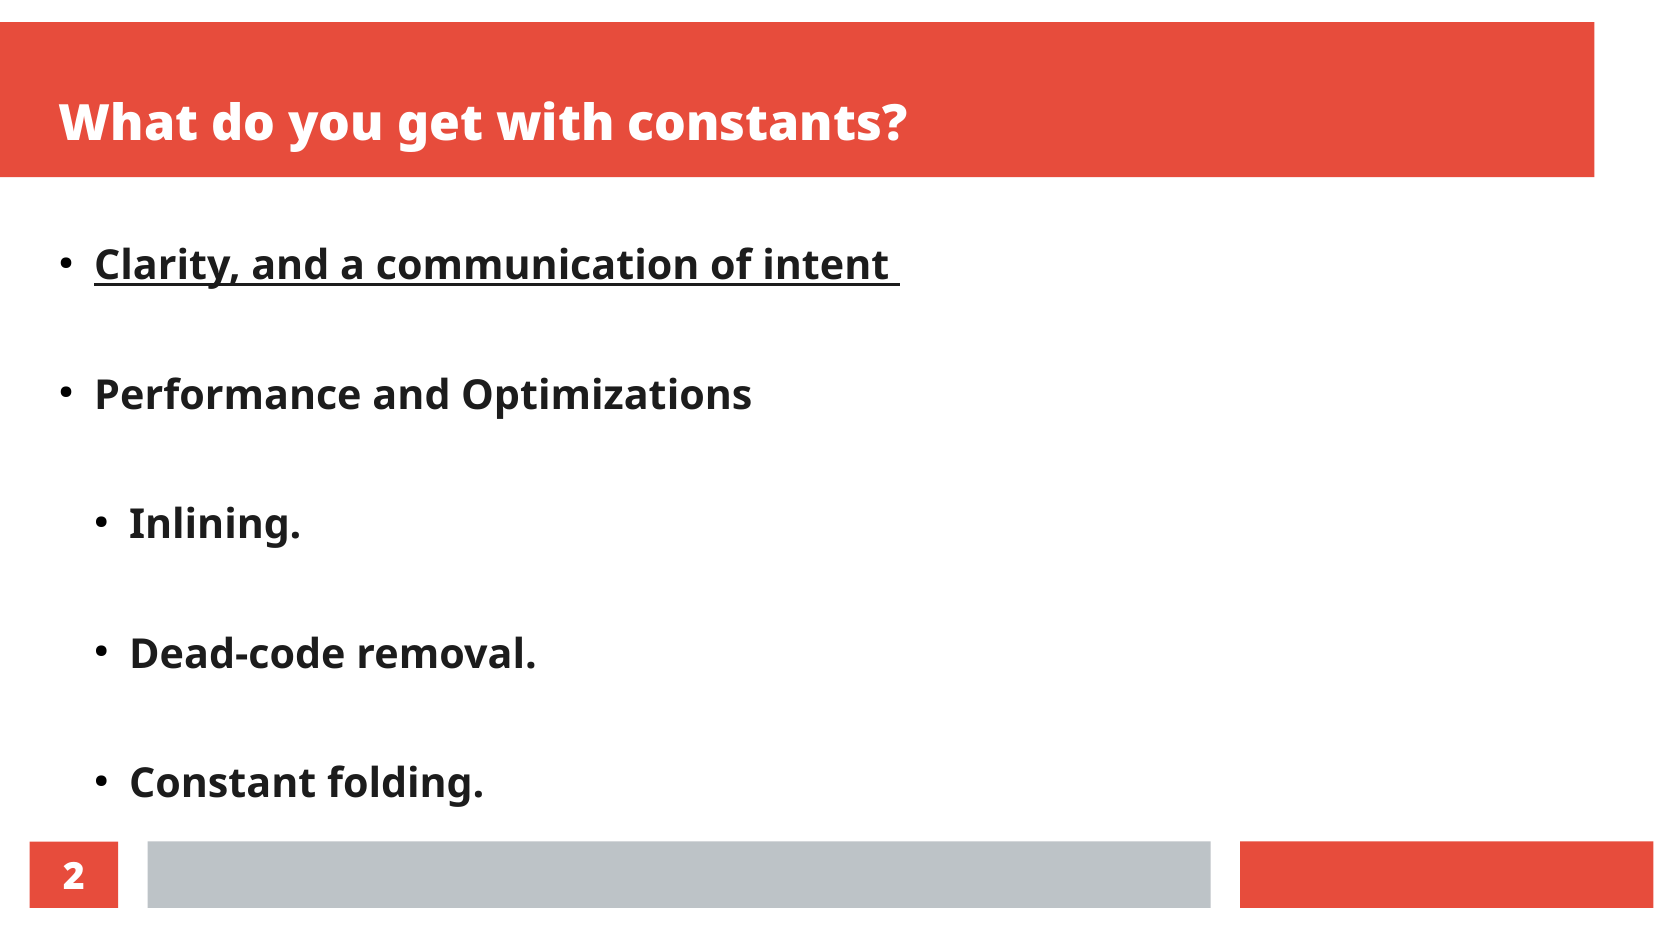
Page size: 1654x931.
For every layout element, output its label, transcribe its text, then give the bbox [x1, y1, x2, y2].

list Clarity, and a communication of intent Performance and Optimizations Inlining. Dead-code removal. Constant folding. [59, 180, 1565, 820]
title What do you get with constants? [59, 44, 1595, 156]
